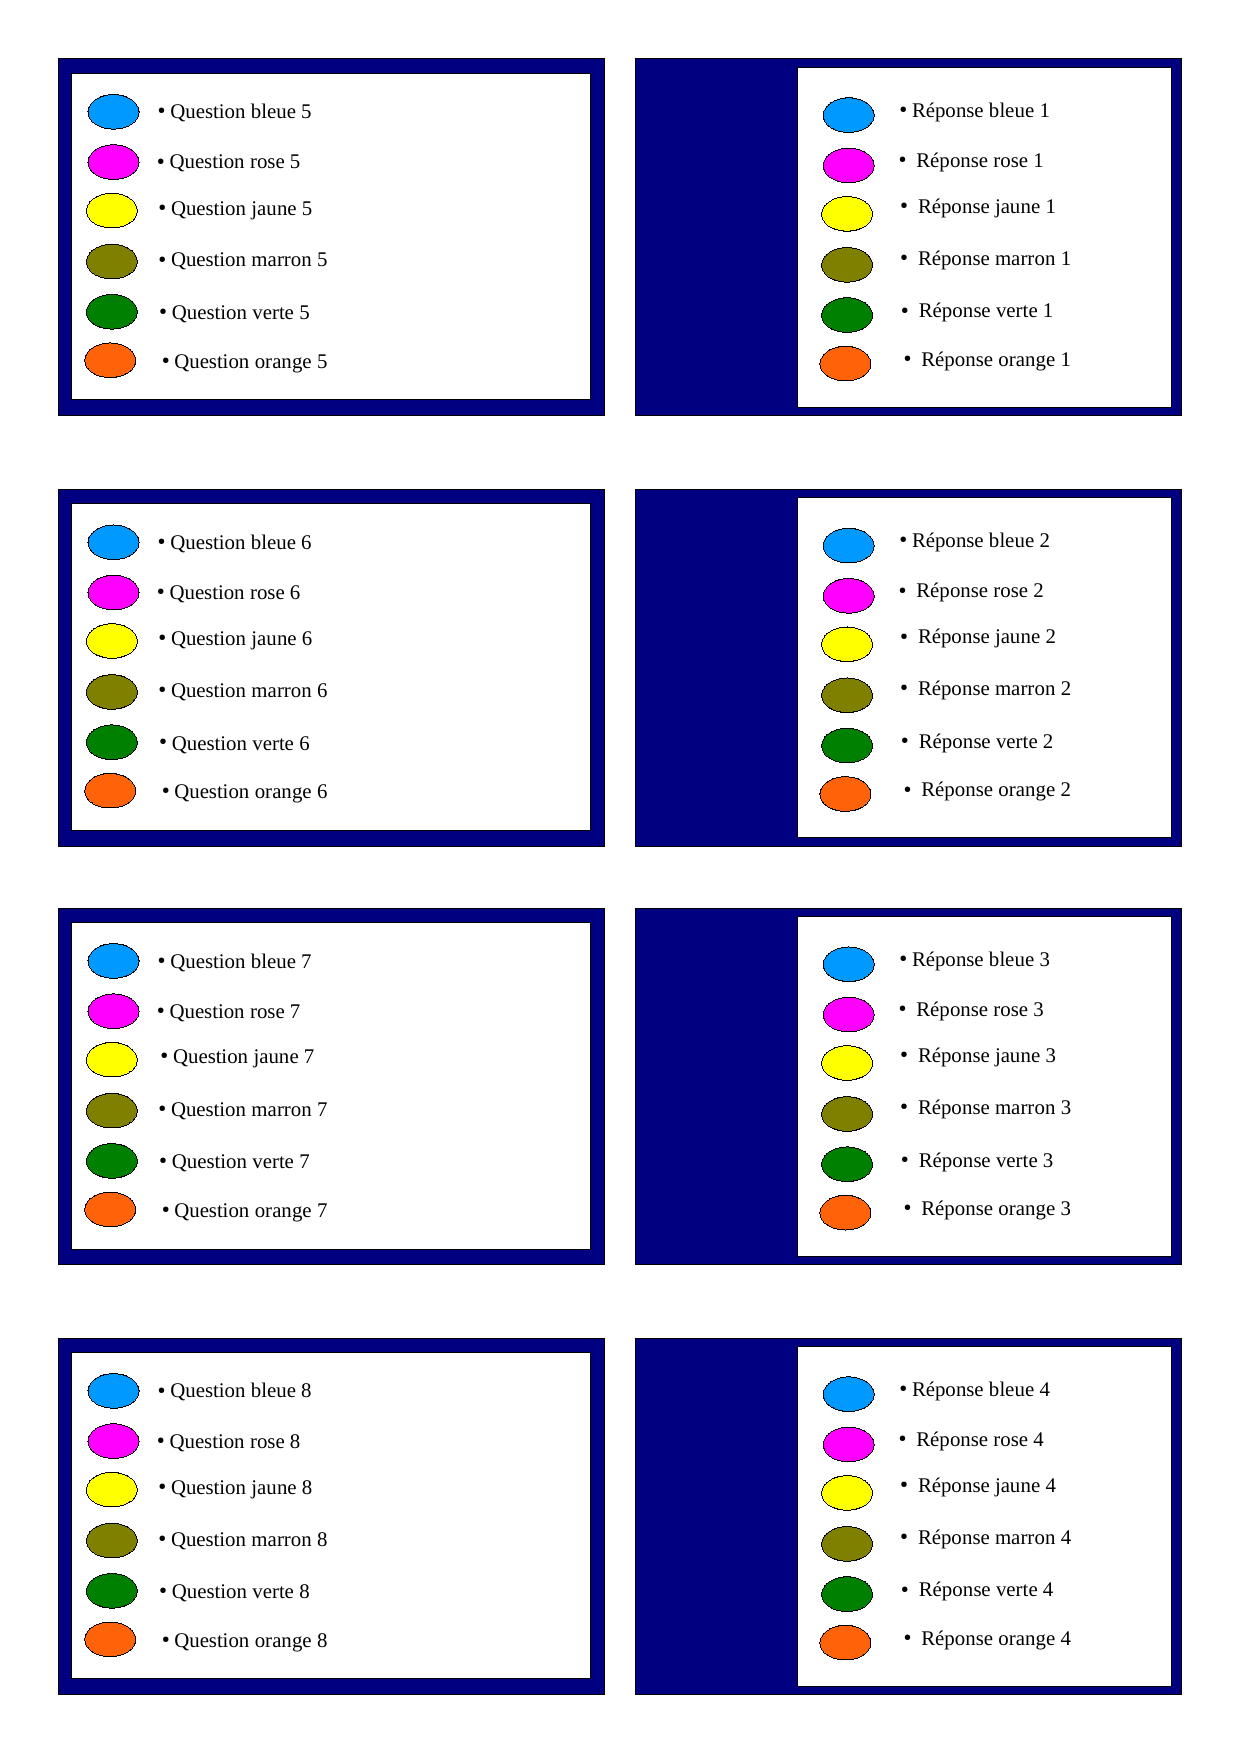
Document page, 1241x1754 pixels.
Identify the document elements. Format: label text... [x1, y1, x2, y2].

text_box Question bleue 8 [143, 1372, 575, 1422]
text_box Réponse orange 2 [888, 771, 1165, 822]
text_box [635, 1338, 1182, 1695]
text_box Réponse jaune 3 [885, 1036, 1164, 1088]
text_box Question marron 8 [143, 1520, 576, 1571]
text_box Question verte 8 [144, 1572, 577, 1624]
text_box Réponse rose 4 [883, 1420, 1166, 1472]
text_box Question rose 7 [142, 992, 575, 1044]
text_box Question bleue 7 [143, 942, 575, 992]
text_box Question orange 5 [147, 342, 580, 394]
text_box [58, 1338, 605, 1695]
text_box Réponse orange 1 [888, 340, 1165, 392]
text_box Réponse jaune 2 [885, 618, 1164, 669]
text_box Réponse verte 1 [886, 292, 1167, 343]
text_box [635, 908, 1182, 1265]
text_box Réponse jaune 4 [885, 1466, 1164, 1518]
text_box [635, 58, 1182, 416]
text_box Question jaune 7 [145, 1037, 578, 1089]
text_box Réponse rose 3 [883, 990, 1166, 1042]
text_box Question jaune 8 [143, 1468, 576, 1520]
text_box Question bleue 5 [143, 93, 575, 143]
text_box Réponse bleue 1 [884, 91, 1167, 143]
text_box Réponse verte 2 [886, 722, 1167, 774]
text_box Question orange 6 [147, 772, 580, 824]
text_box [635, 489, 1182, 847]
text_box Réponse bleue 4 [884, 1370, 1167, 1422]
text_box Question verte 5 [144, 293, 577, 345]
text_box Réponse verte 3 [886, 1141, 1167, 1193]
text_box Question rose 5 [142, 143, 575, 195]
text_box Réponse orange 4 [888, 1619, 1165, 1671]
text_box Question verte 6 [144, 724, 577, 775]
text_box Question rose 8 [142, 1422, 575, 1474]
text_box [58, 58, 605, 416]
text_box Question jaune 6 [143, 619, 576, 671]
text_box Réponse marron 3 [885, 1088, 1166, 1140]
text_box Réponse marron 4 [885, 1518, 1166, 1570]
text_box Réponse marron 1 [885, 239, 1166, 291]
text_box Question orange 7 [147, 1191, 580, 1243]
text_box Question marron 7 [143, 1090, 576, 1142]
text_box Réponse rose 2 [883, 572, 1166, 623]
text_box Réponse verte 4 [886, 1571, 1167, 1623]
text_box Réponse orange 3 [888, 1189, 1165, 1241]
text_box [58, 908, 605, 1265]
text_box Question bleue 6 [143, 523, 575, 573]
text_box Réponse marron 2 [885, 669, 1166, 721]
text_box Réponse rose 1 [883, 141, 1166, 193]
text_box Question jaune 5 [143, 189, 576, 241]
text_box Réponse bleue 3 [884, 940, 1167, 992]
text_box Question verte 7 [144, 1142, 577, 1194]
text_box Question marron 6 [143, 671, 576, 723]
text_box Question rose 6 [142, 573, 575, 625]
text_box [58, 489, 605, 847]
text_box Question orange 8 [147, 1621, 580, 1673]
text_box Réponse jaune 1 [885, 187, 1164, 239]
text_box Question marron 5 [143, 241, 576, 292]
text_box Réponse bleue 2 [884, 521, 1167, 573]
